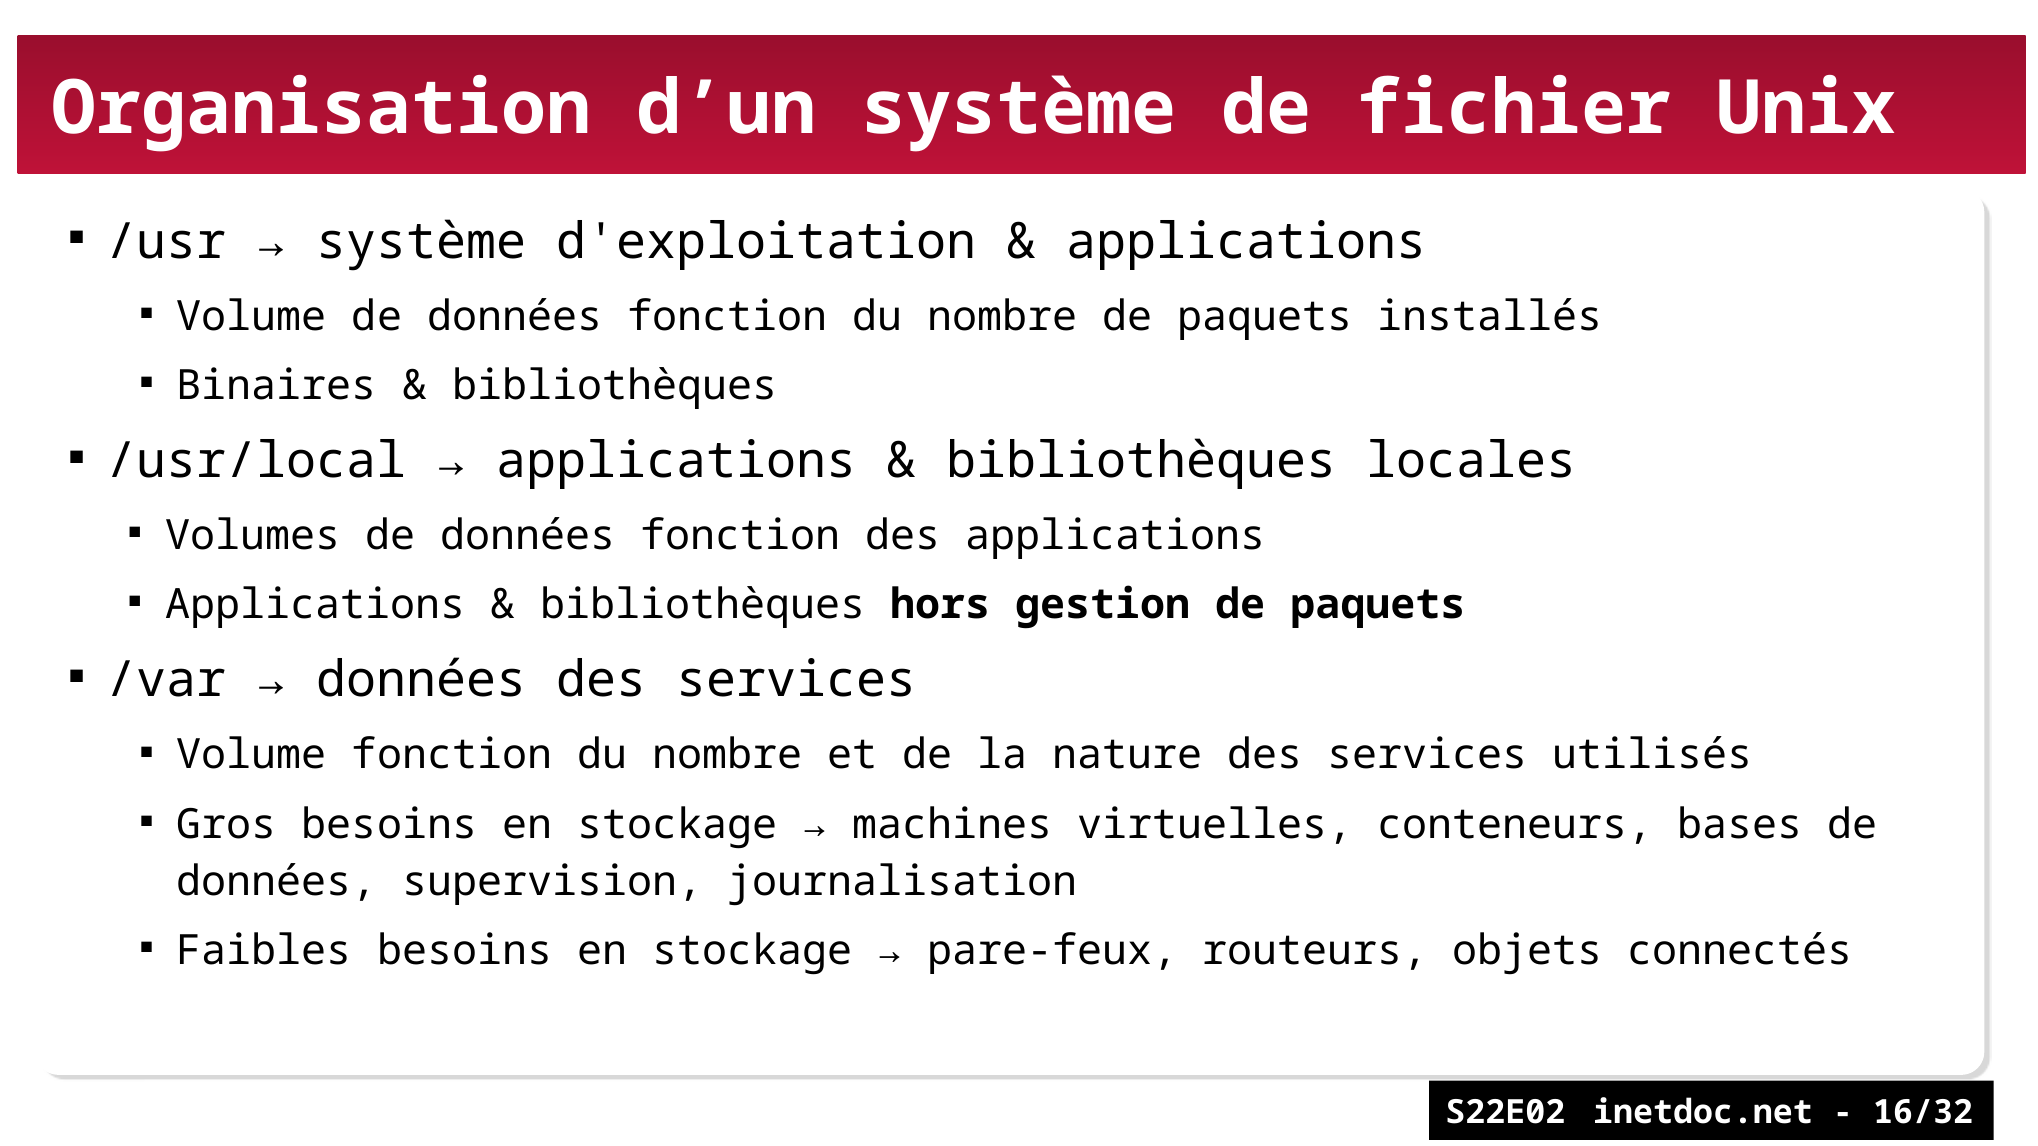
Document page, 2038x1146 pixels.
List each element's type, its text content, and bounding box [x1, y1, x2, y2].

text_box S22E02 inetdoc.net - 32/32 [1429, 1080, 1994, 1140]
text_box /usr → système d'exploitation & applications Volume de données fonction du nombre de paquets installés Binaires & bibliothèques /usr/local → applications & bibliothèques locales Volumes de données fonction des applications Applications & bibliothèques hors gestion de paquets /var → données des services Volume fonction du nombre et de la nature des services utilisés Gros besoins en stockage → machines virtuelles, conteneurs, bases de données, supervision, journalisation Faibles besoins en stockage → pare-feux, routeurs, objets connectés [35, 188, 1985, 1075]
text_box Organisation d’un système de fichier Unix [17, 35, 2026, 174]
